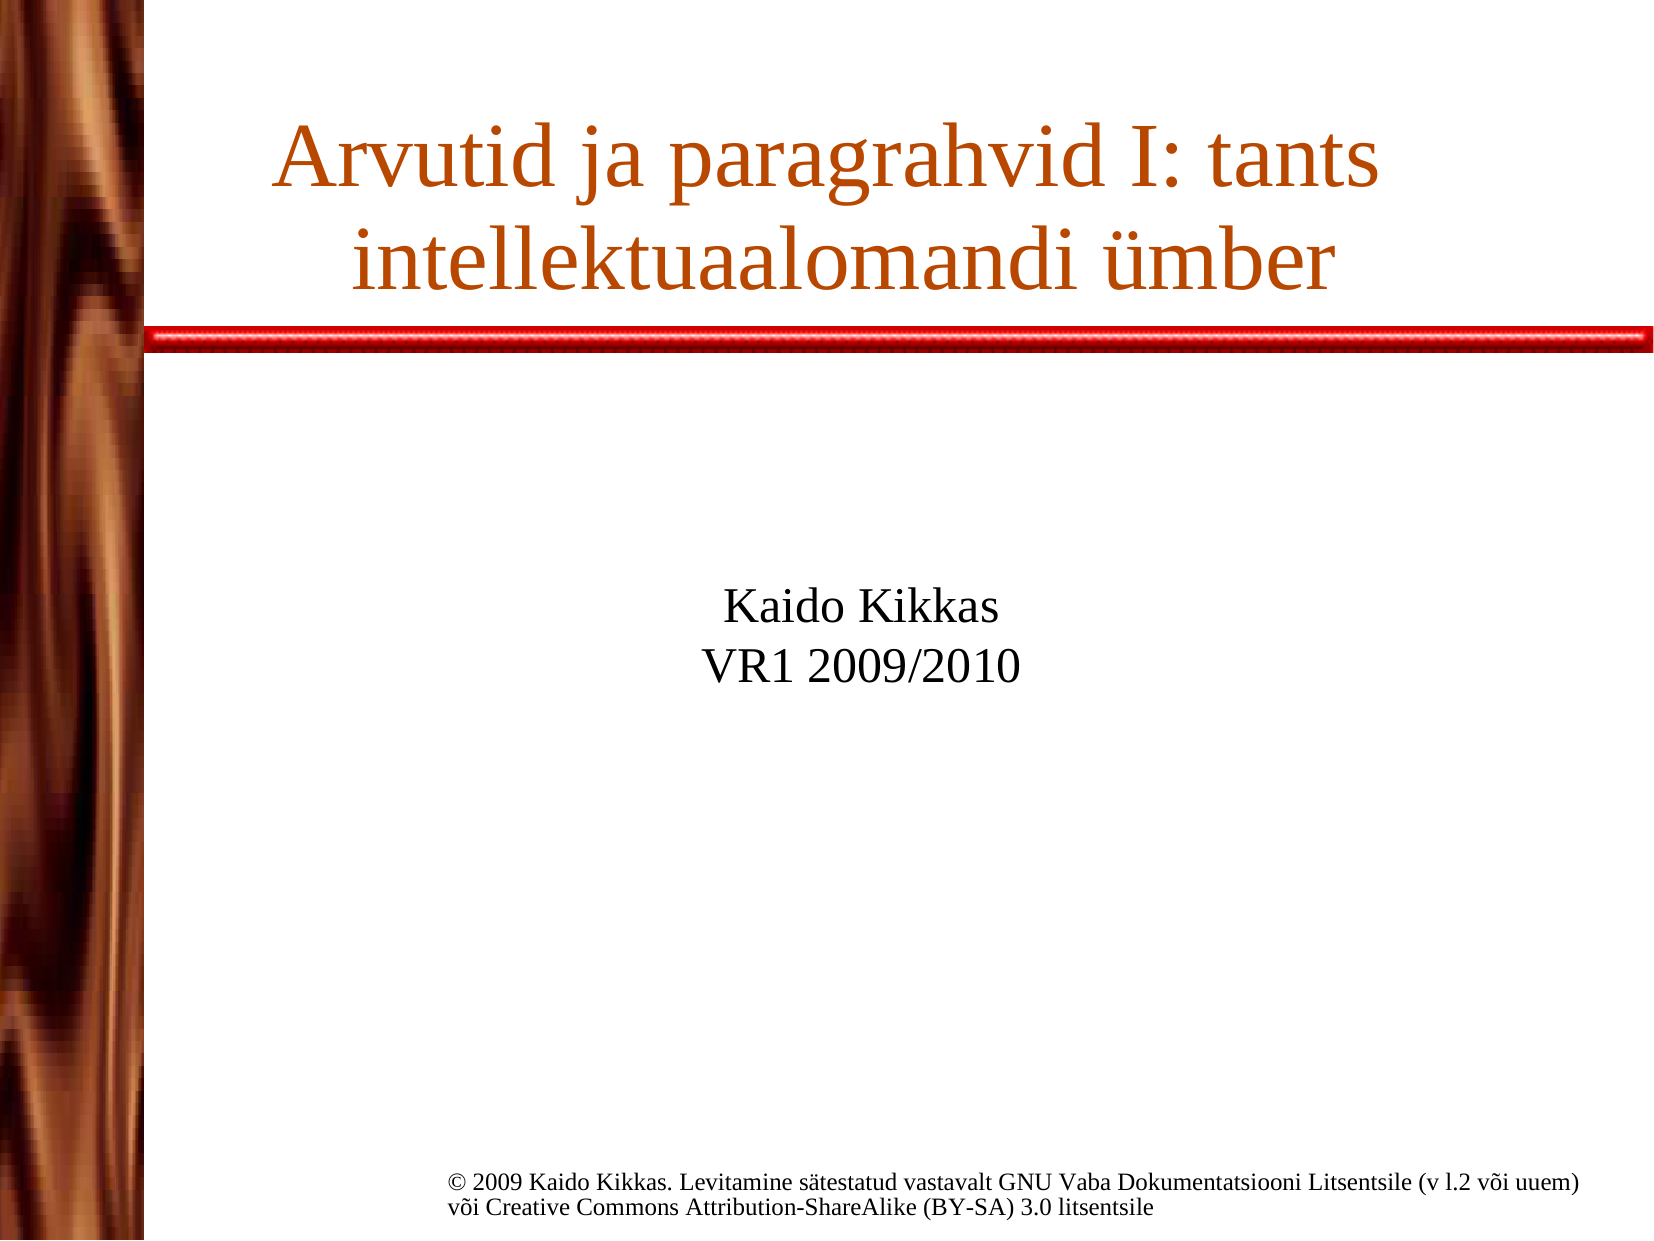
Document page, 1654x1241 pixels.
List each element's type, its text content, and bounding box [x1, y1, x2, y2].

title Arvutid ja paragrahvid I: tants intellektuaalomandi ümber [121, 102, 1534, 310]
picture [0, 0, 1654, 1240]
text_box © 2009 Kaido Kikkas. Levitamine sätestatud vastavalt GNU Vaba Dokumentatsiooni Litsentsile (v l.2 või uuem) või Creative Commons Attribution-ShareAlike (BY-SA) 3.0 litsentsile‏ [447, 1169, 1598, 1198]
text_box Kaido Kikkas VR1 2009/2010 [446, 573, 1277, 689]
